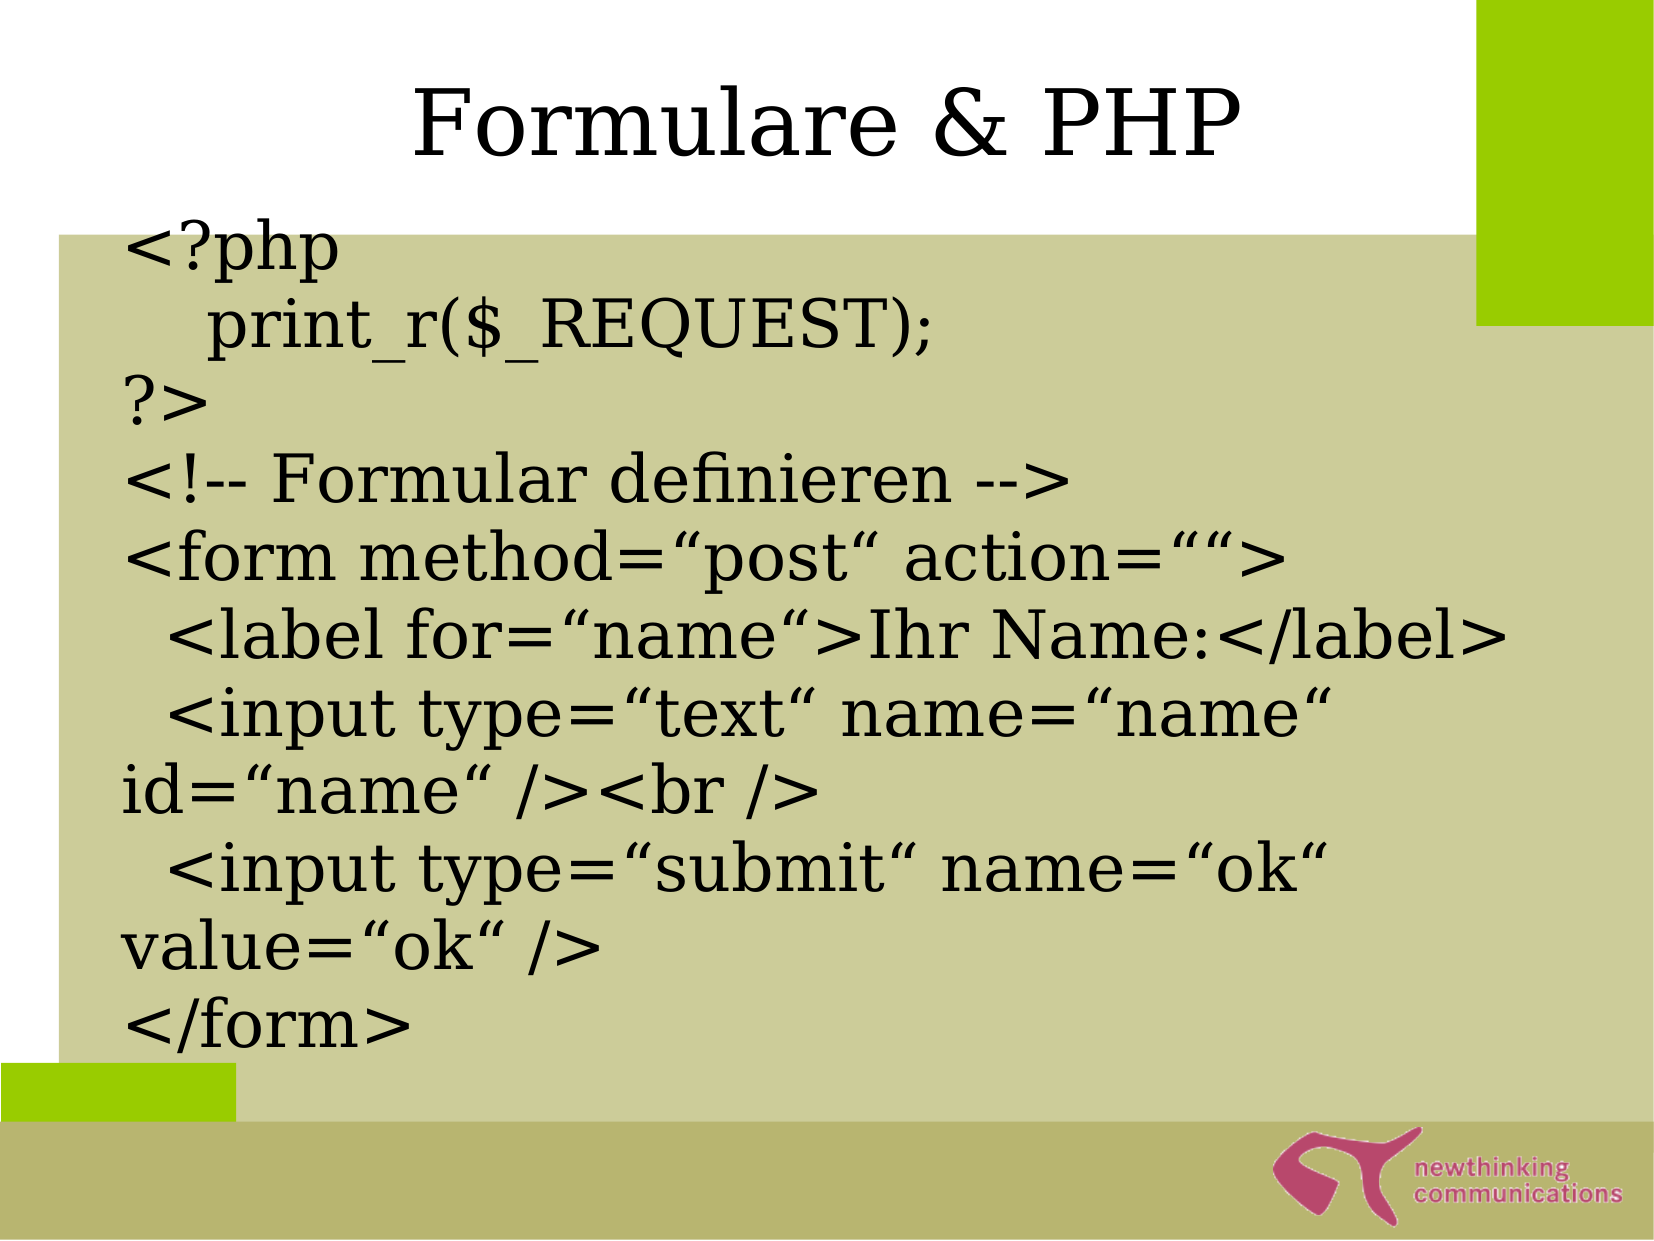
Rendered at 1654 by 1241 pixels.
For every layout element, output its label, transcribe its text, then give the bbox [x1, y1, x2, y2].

subtitle <?php print_r($_REQUEST); ?> <!-- Formular definieren --> <form method=“post“ action=““> <label for=“name“>Ihr Name:</label> <input type=“text“ name=“name“ id=“name“ /><br /> <input type=“submit“ name=“ok“ value=“ok“ /> </form> [121, 207, 1534, 1063]
title Formulare & PHP [121, 20, 1534, 207]
picture [1273, 1127, 1641, 1241]
